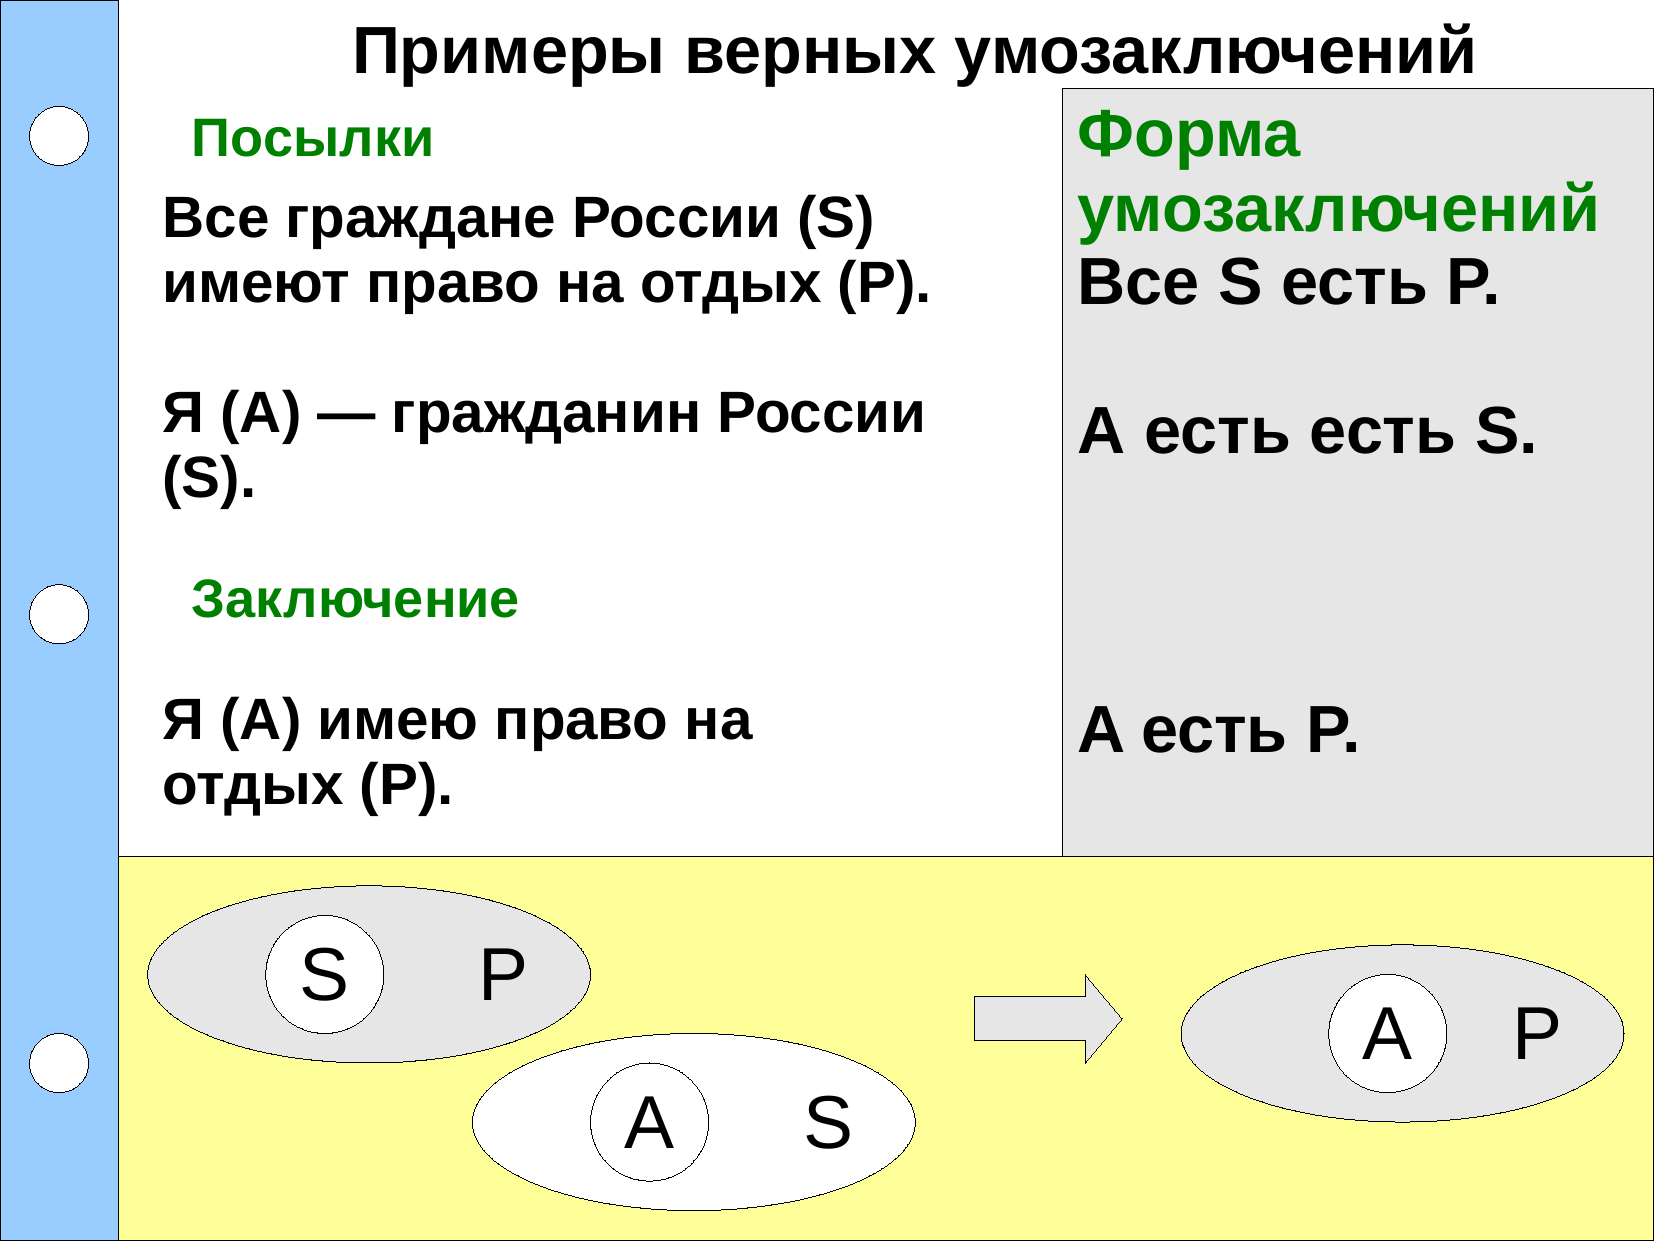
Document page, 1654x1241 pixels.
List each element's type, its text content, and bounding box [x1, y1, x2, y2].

text_box Все граждане России (S) имеют право на отдых (P). Я (А) — гражданин России (S). [147, 177, 1034, 680]
text_box A [1328, 974, 1447, 1093]
text_box Я (A) имею право на отдых (P). [147, 678, 827, 827]
text_box Все S есть P. А есть есть S. А есть P. [1062, 253, 1625, 798]
text_box A [590, 1062, 709, 1182]
text_box S [265, 915, 384, 1034]
text_box P [1181, 944, 1625, 1123]
text_box Примеры верных умозаключений [236, 5, 1595, 148]
text_box Заключение [177, 561, 621, 650]
text_box [0, 0, 1654, 1241]
text_box Форма умозаключений [1062, 88, 1625, 253]
text_box Посылки [177, 100, 562, 178]
text_box P [147, 885, 591, 1063]
text_box S [472, 1033, 916, 1211]
